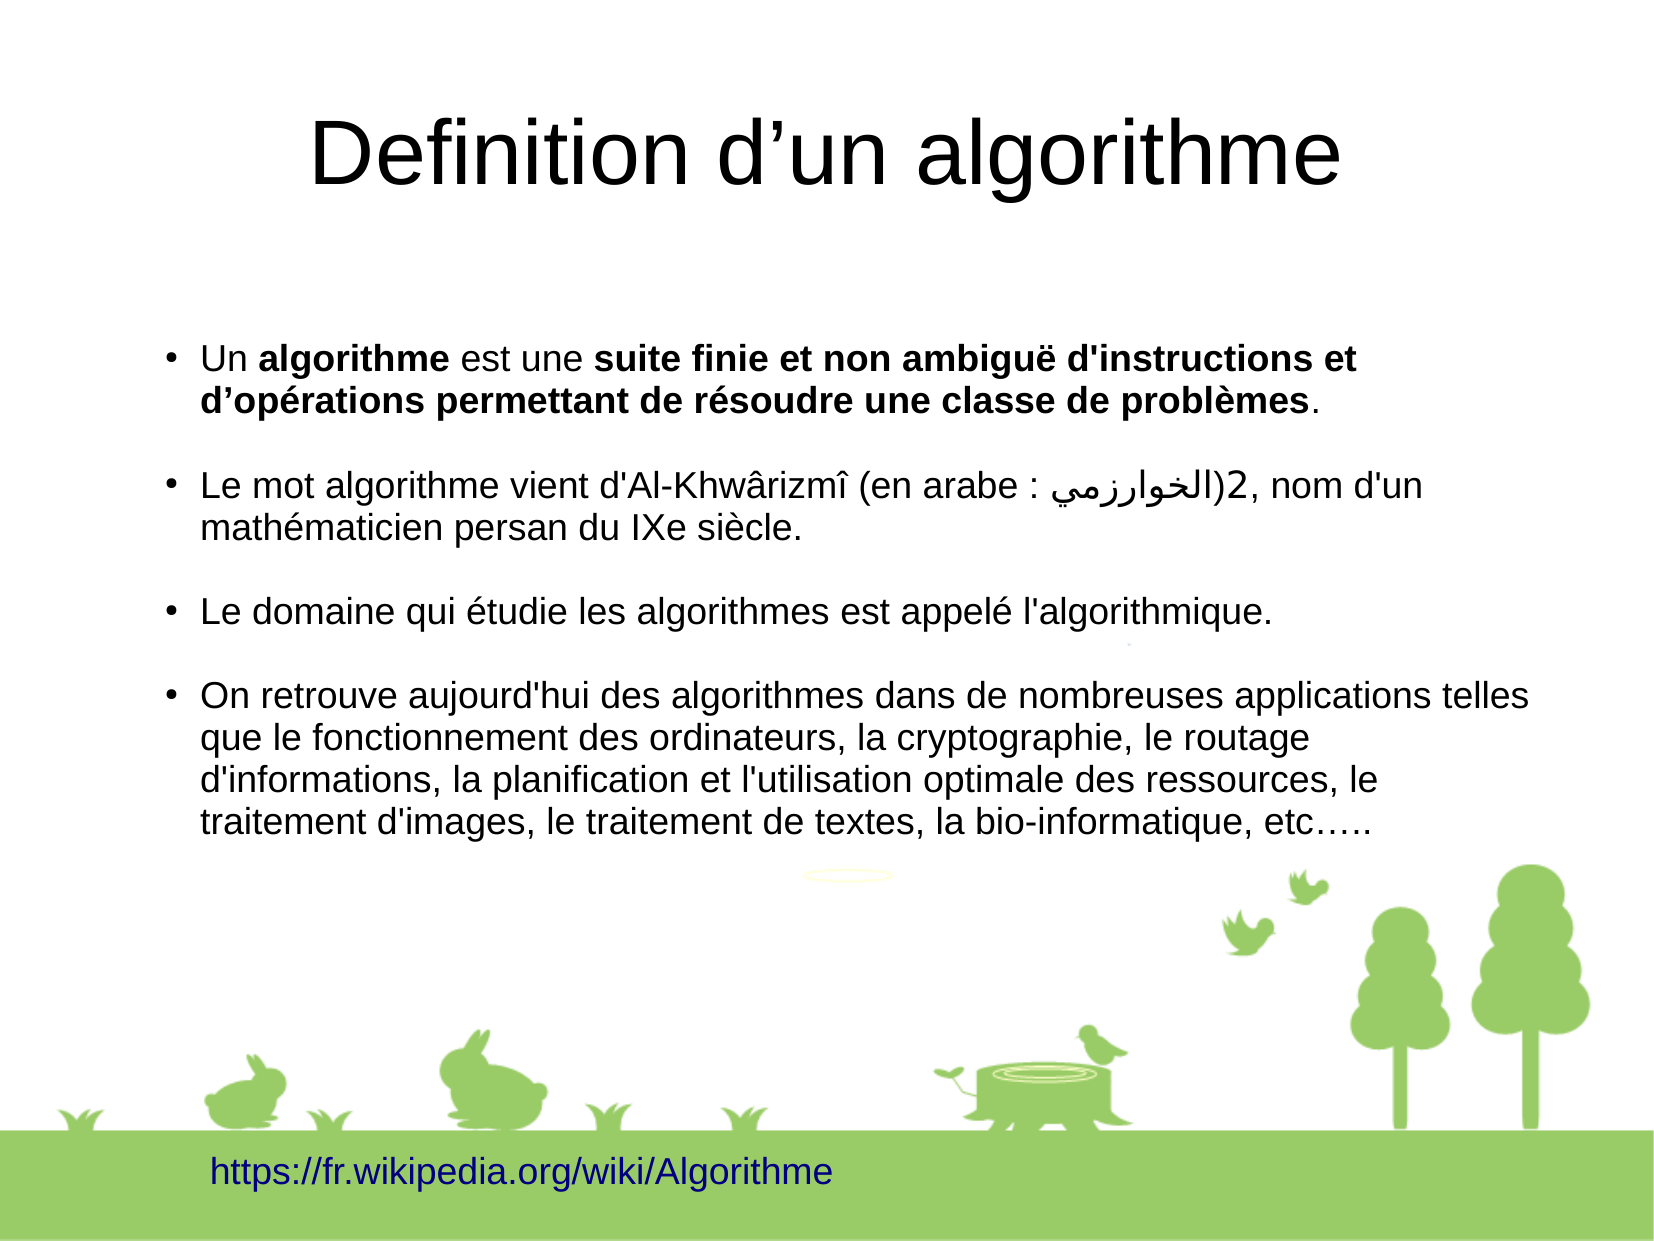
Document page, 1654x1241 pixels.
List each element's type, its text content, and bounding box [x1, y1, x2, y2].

text_box Un algorithme est une suite finie et non ambiguë d'instructions et d’opérations permettant de résoudre une classe de problèmes. Le mot algorithme vient d'Al-Khwârizmî (en arabe : الخوارزمي)2, nom d'un mathématicien persan du IXe siècle. Le domaine qui étudie les algorithmes est appelé l'algorithmique. On retrouve aujourd'hui des algorithmes dans de nombreuses applications telles que le fonctionnement des ordinateurs, la cryptographie, le routage d'informations, la planification et l'utilisation optimale des ressources, le traitement d'images, le traitement de textes, la bio-informatique, etc….. [150, 330, 1561, 851]
picture [0, 0, 1654, 1241]
text_box https://fr.wikipedia.org/wiki/Algorithme [195, 1143, 849, 1201]
title Definition d’un algorithme [82, 49, 1571, 257]
